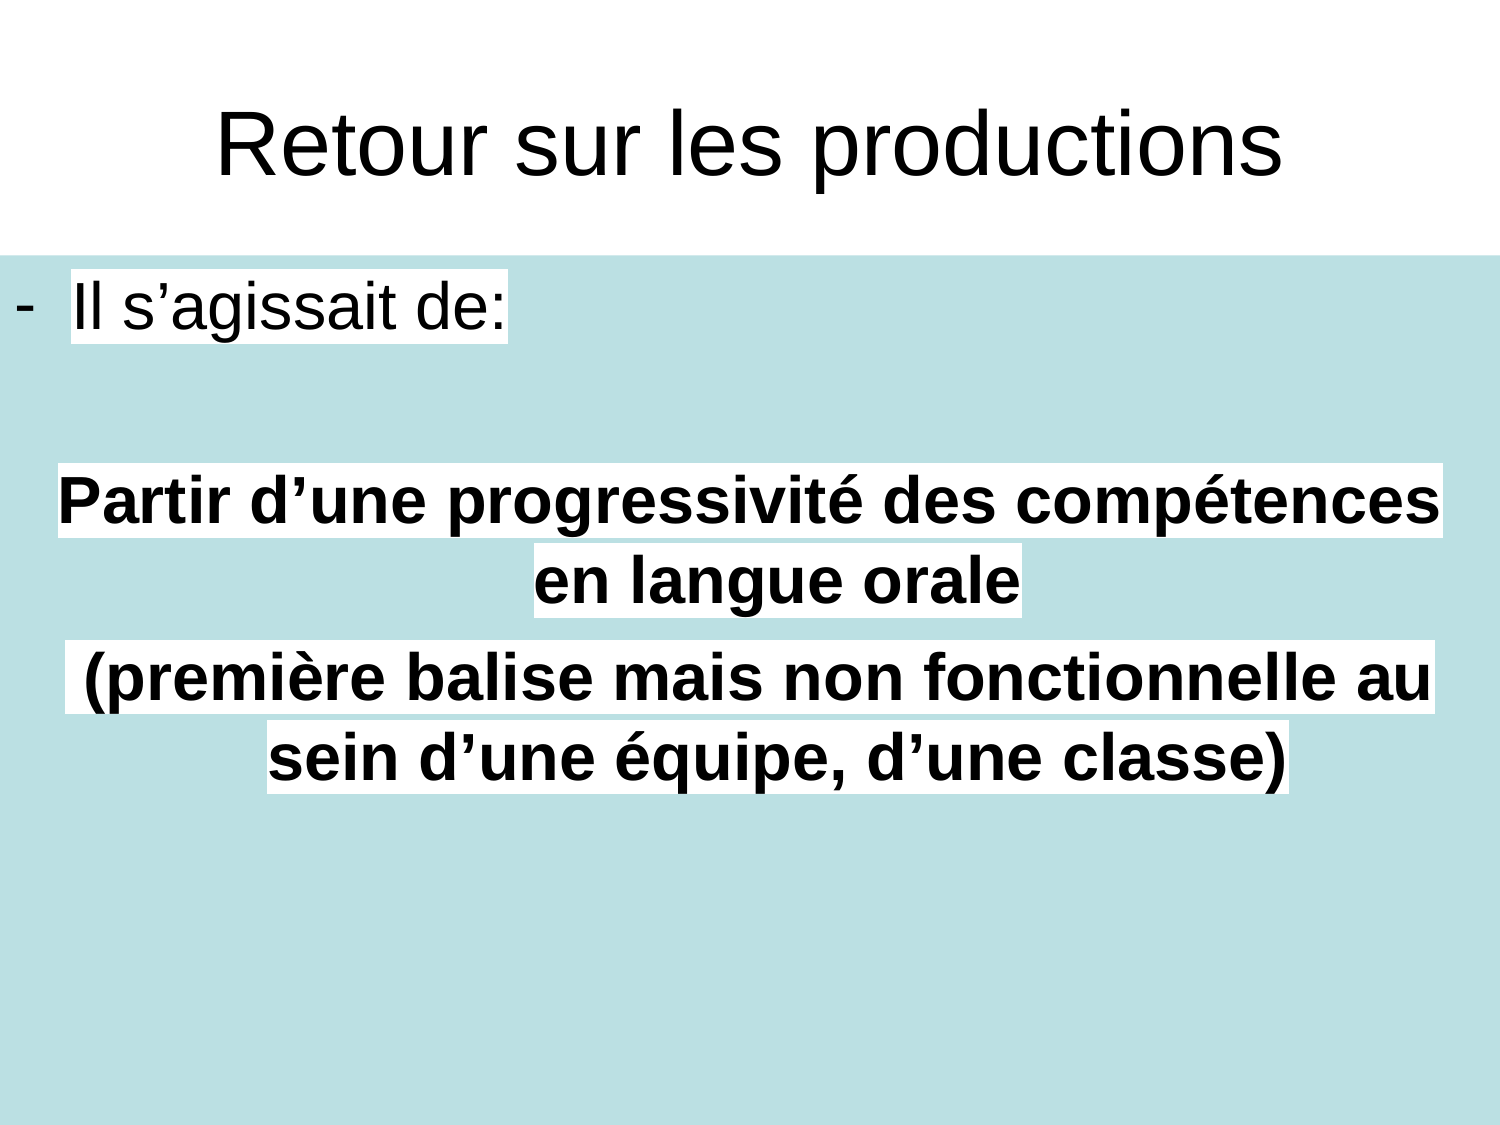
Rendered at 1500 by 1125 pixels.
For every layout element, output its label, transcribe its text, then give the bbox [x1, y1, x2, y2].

list Il s’agissait de: Partir d’une progressivité des compétences en langue orale (première balise mais non fonctionnelle au sein d’une équipe, d’une classe) [0, 255, 1500, 1125]
title Retour sur les productions [75, 45, 1426, 233]
